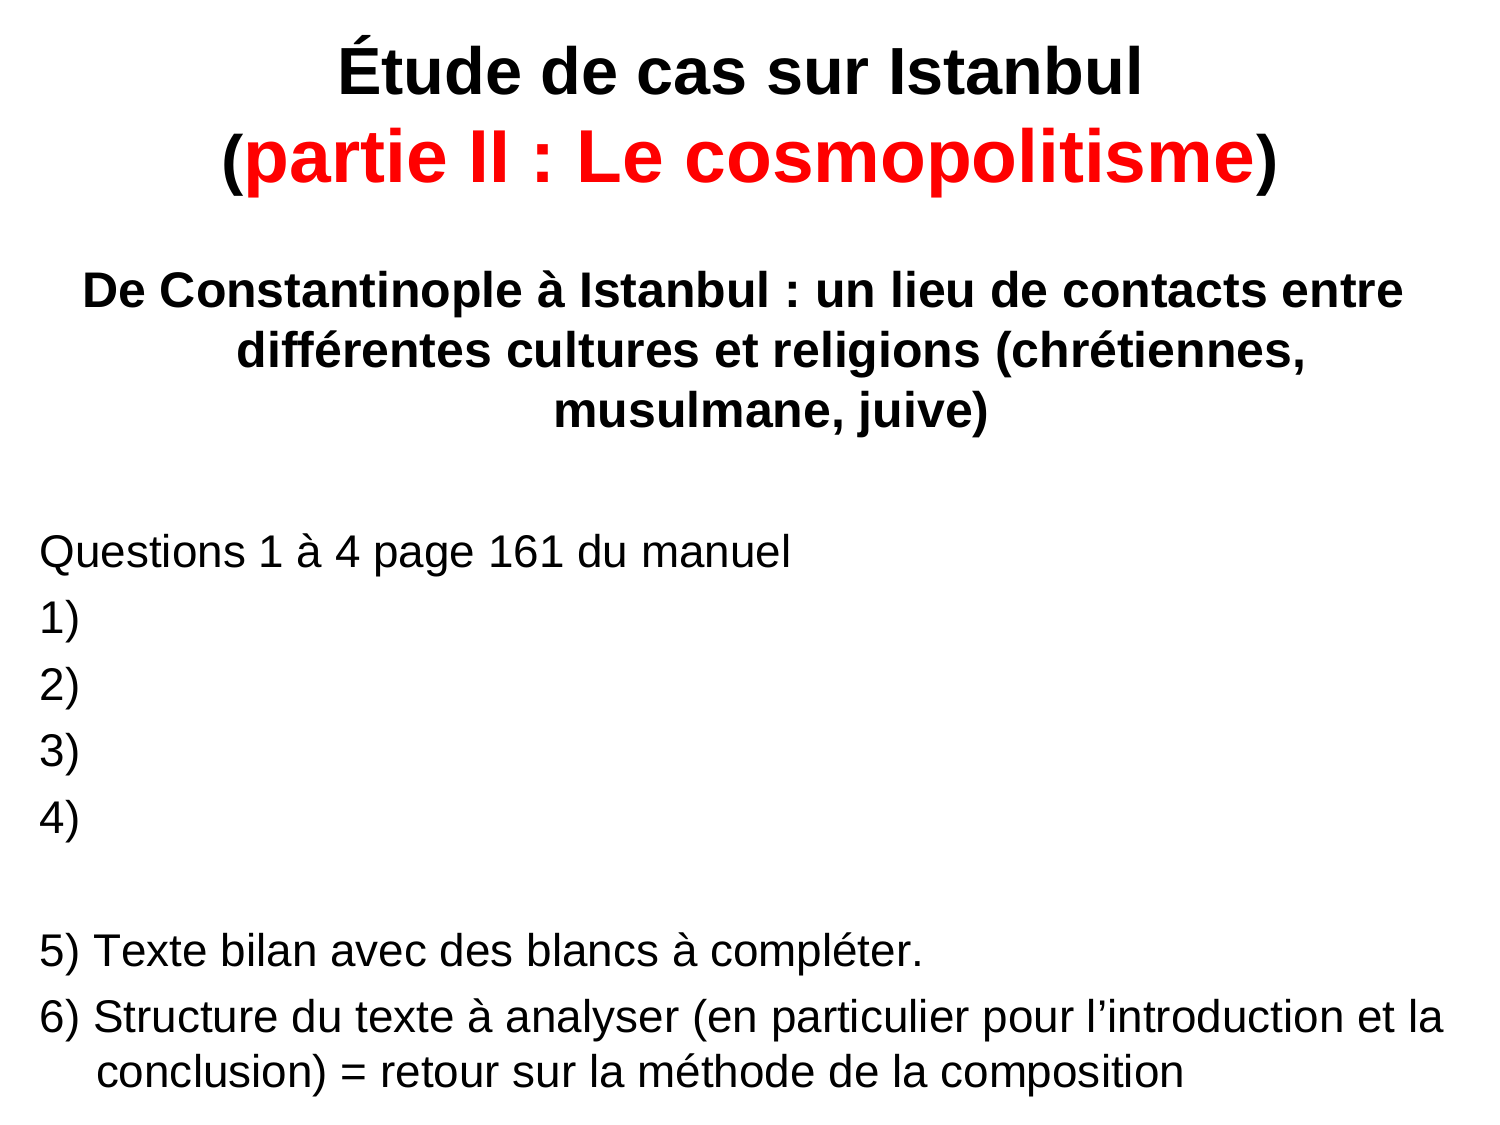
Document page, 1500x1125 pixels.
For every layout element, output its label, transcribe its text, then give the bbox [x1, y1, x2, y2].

title Étude de cas sur Istanbul (partie II : Le cosmopolitisme) [12, 12, 1488, 213]
list De Constantinople à Istanbul : un lieu de contacts entre différentes cultures et religions (chrétiennes, musulmane, juive) Questions 1 à 4 page 161 du manuel 1) 2) 3) 4) 5) Texte bilan avec des blancs à compléter. 6) Structure du texte à analyser (en particulier pour l’introduction et la conclusion) = retour sur la méthode de la composition [24, 249, 1463, 1105]
